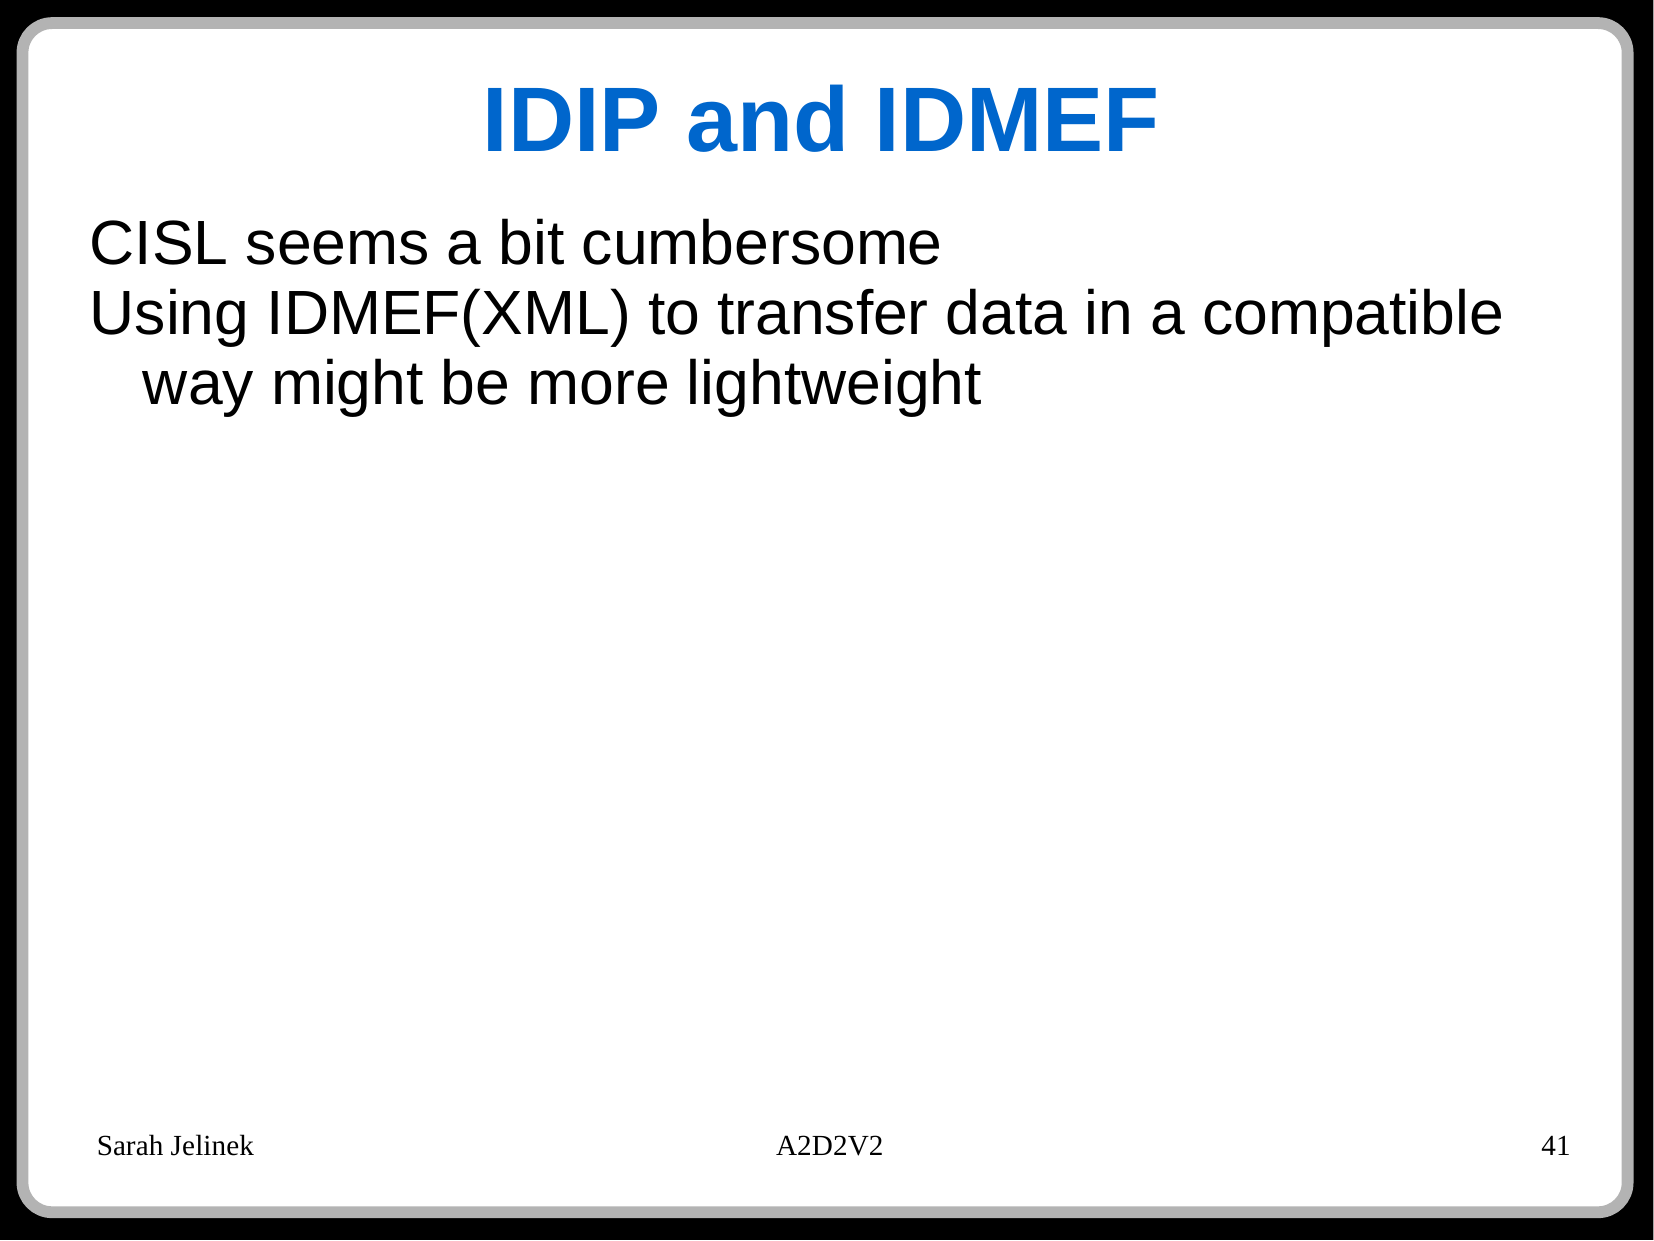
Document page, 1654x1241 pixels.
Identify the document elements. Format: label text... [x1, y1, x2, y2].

title IDIP and IDMEF [67, 56, 1577, 185]
list CISL seems a bit cumbersome Using IDMEF(XML) to transfer data in a compatible way might be more lightweight [72, 208, 1591, 1110]
